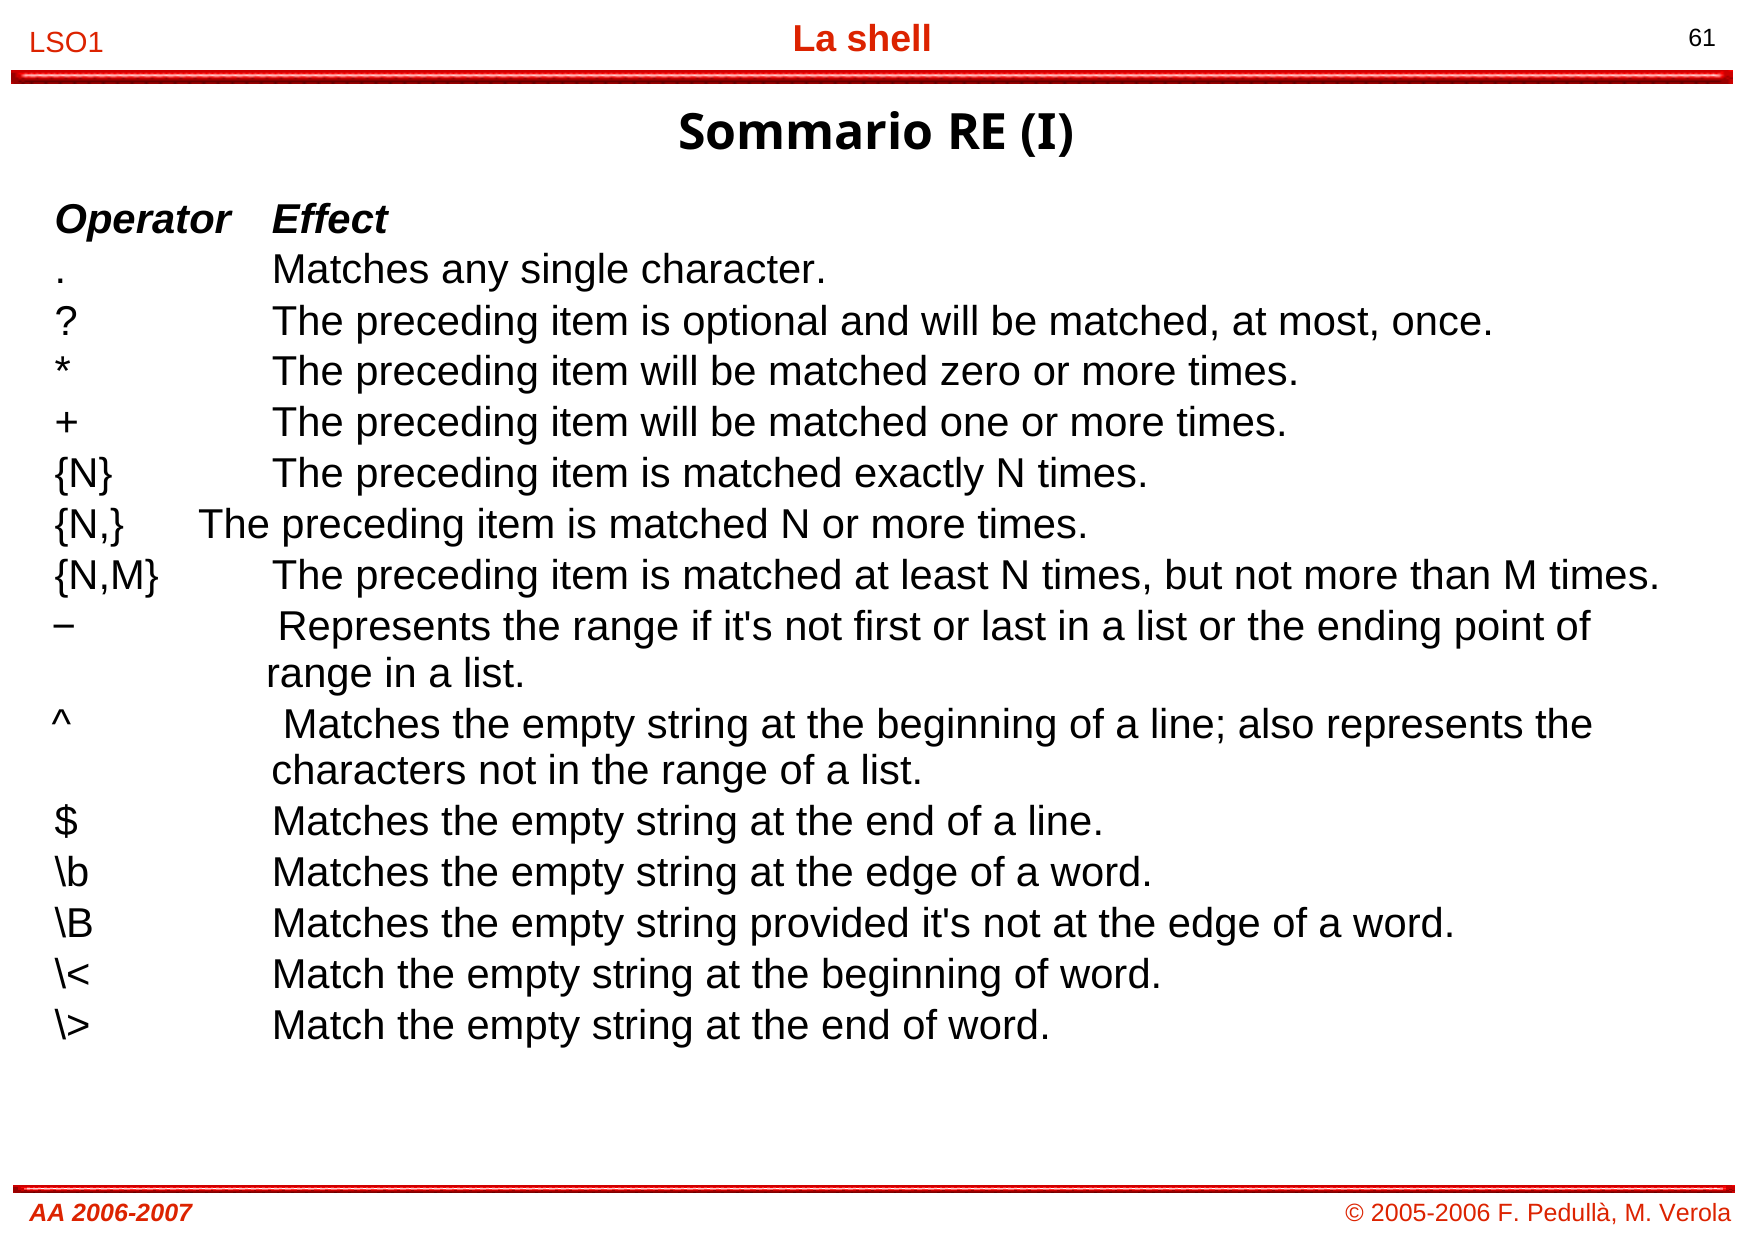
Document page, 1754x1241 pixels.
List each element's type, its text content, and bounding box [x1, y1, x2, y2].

picture [11, 70, 1733, 84]
title Sommario RE (I) [631, 84, 1122, 132]
list Operator Effect . Matches any single character. ? The preceding item is optional and will be matched, at most, once. * The preceding item will be matched zero or more times. + The preceding item will be matched one or more times. {N} The preceding item is matched exactly N times. {N,} The preceding item is matched N or more times. {N,M} The preceding item is matched at least N times, but not more than M times. − Represents the range if it's not first or last in a list or the ending point of range in a list. ^ Matches the empty string at the beginning of a line; also represents the characters not in the range of a list. $ Matches the empty string at the end of a line. \b Matches the empty string at the edge of a word. \B Matches the empty string provided it's not at the edge of a word. \< Match the empty string at the beginning of word. \> Match the empty string at the end of word. [36, 132, 1714, 1056]
picture [13, 1185, 1735, 1193]
